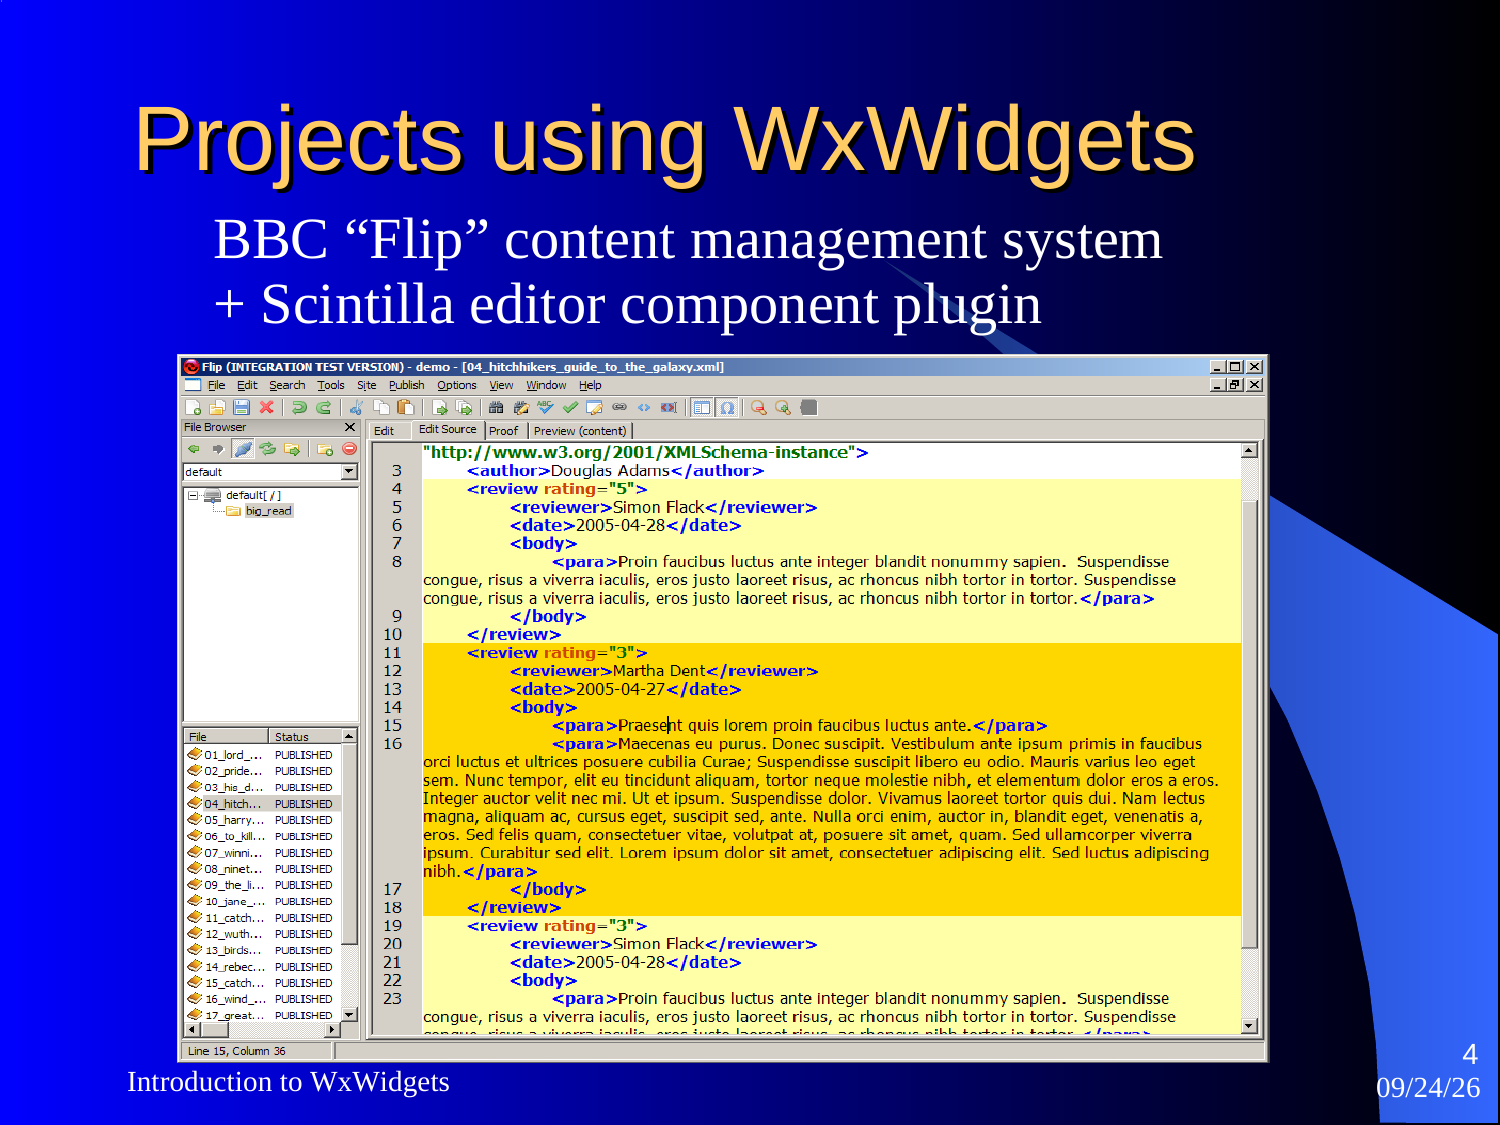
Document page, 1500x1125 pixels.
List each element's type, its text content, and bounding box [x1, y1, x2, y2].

list BBC “Flip” content management system + Scintilla editor component plugin [112, 147, 1388, 1034]
title Projects using WxWidgets [118, 70, 1444, 207]
picture [177, 354, 1270, 1063]
